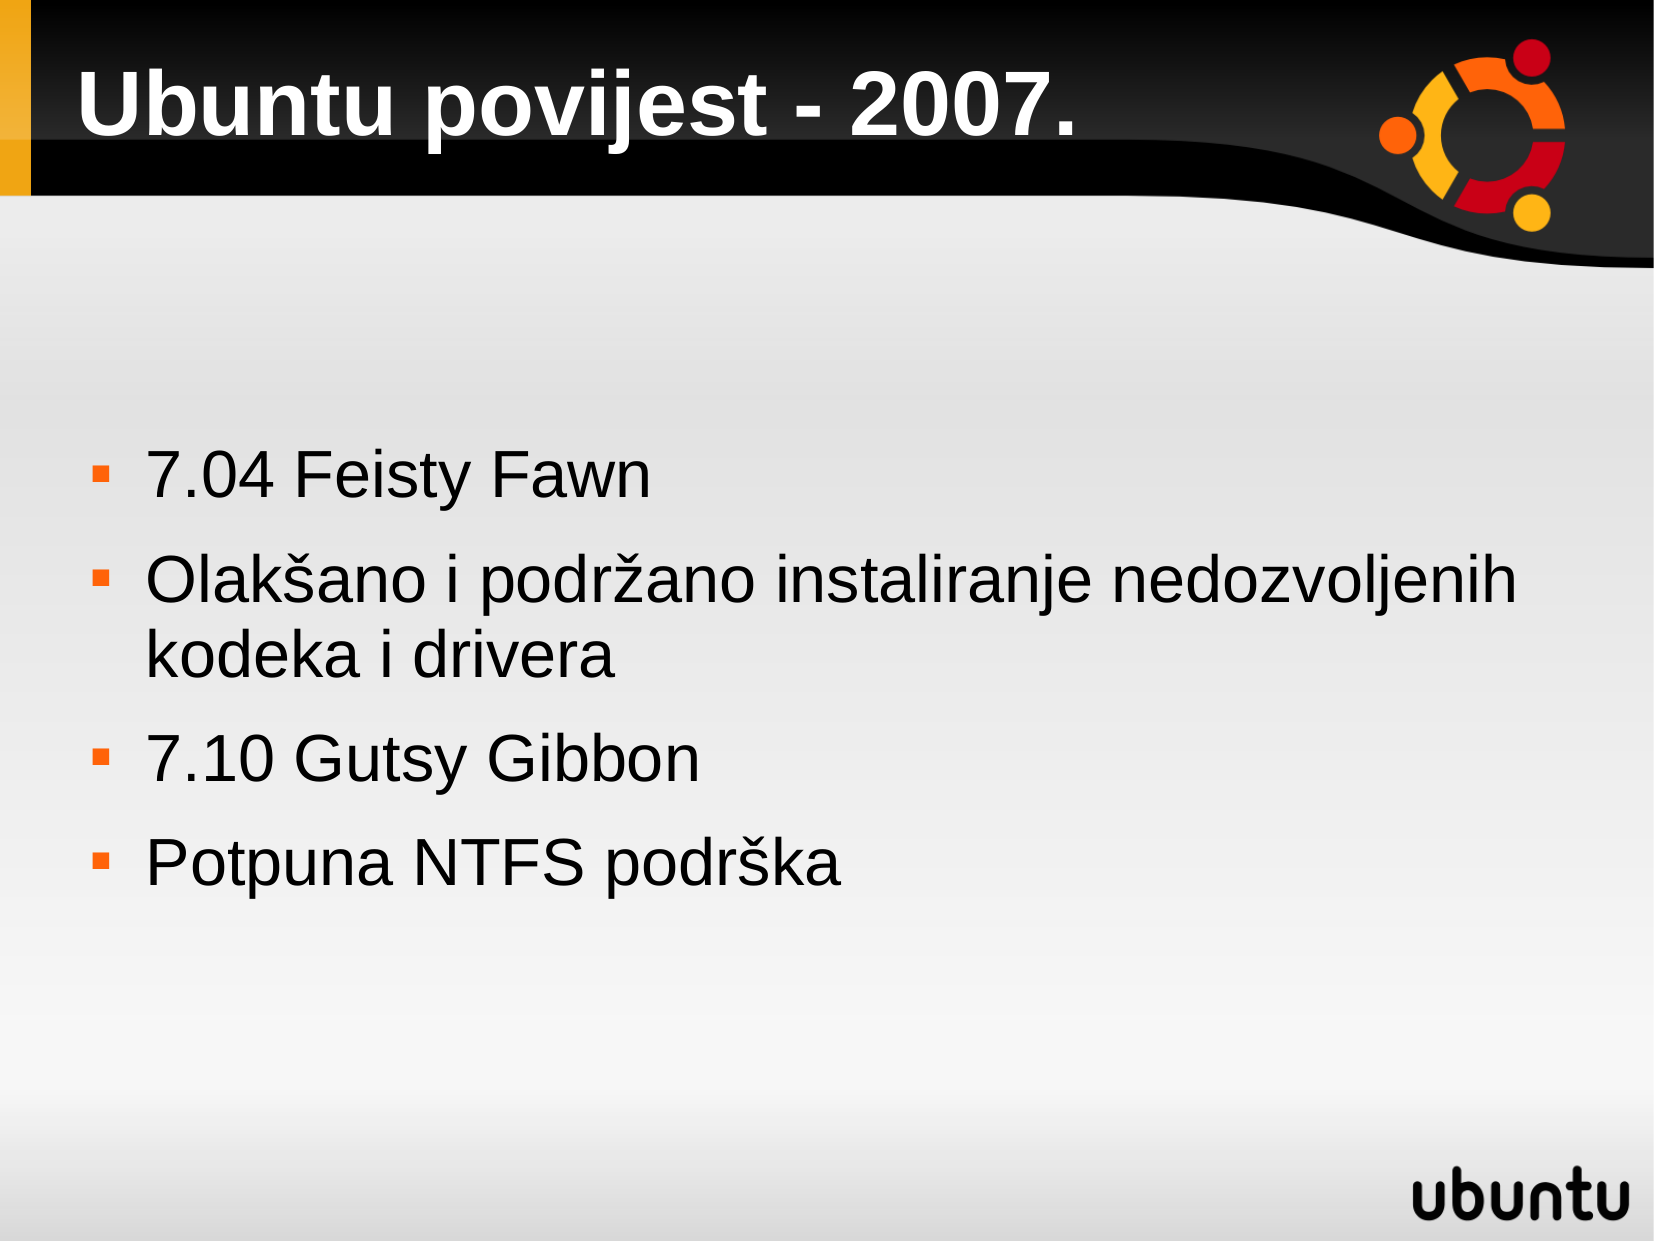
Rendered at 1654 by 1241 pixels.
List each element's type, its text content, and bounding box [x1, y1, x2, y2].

title Ubuntu povijest - 2007. [76, 0, 1565, 208]
picture [0, 0, 1654, 1241]
list 7.04 Feisty Fawn Olakšano i podržano instaliranje nedozvoljenih kodeka i drivera 7.10 Gutsy Gibbon Potpuna NTFS podrška [75, 437, 1568, 901]
